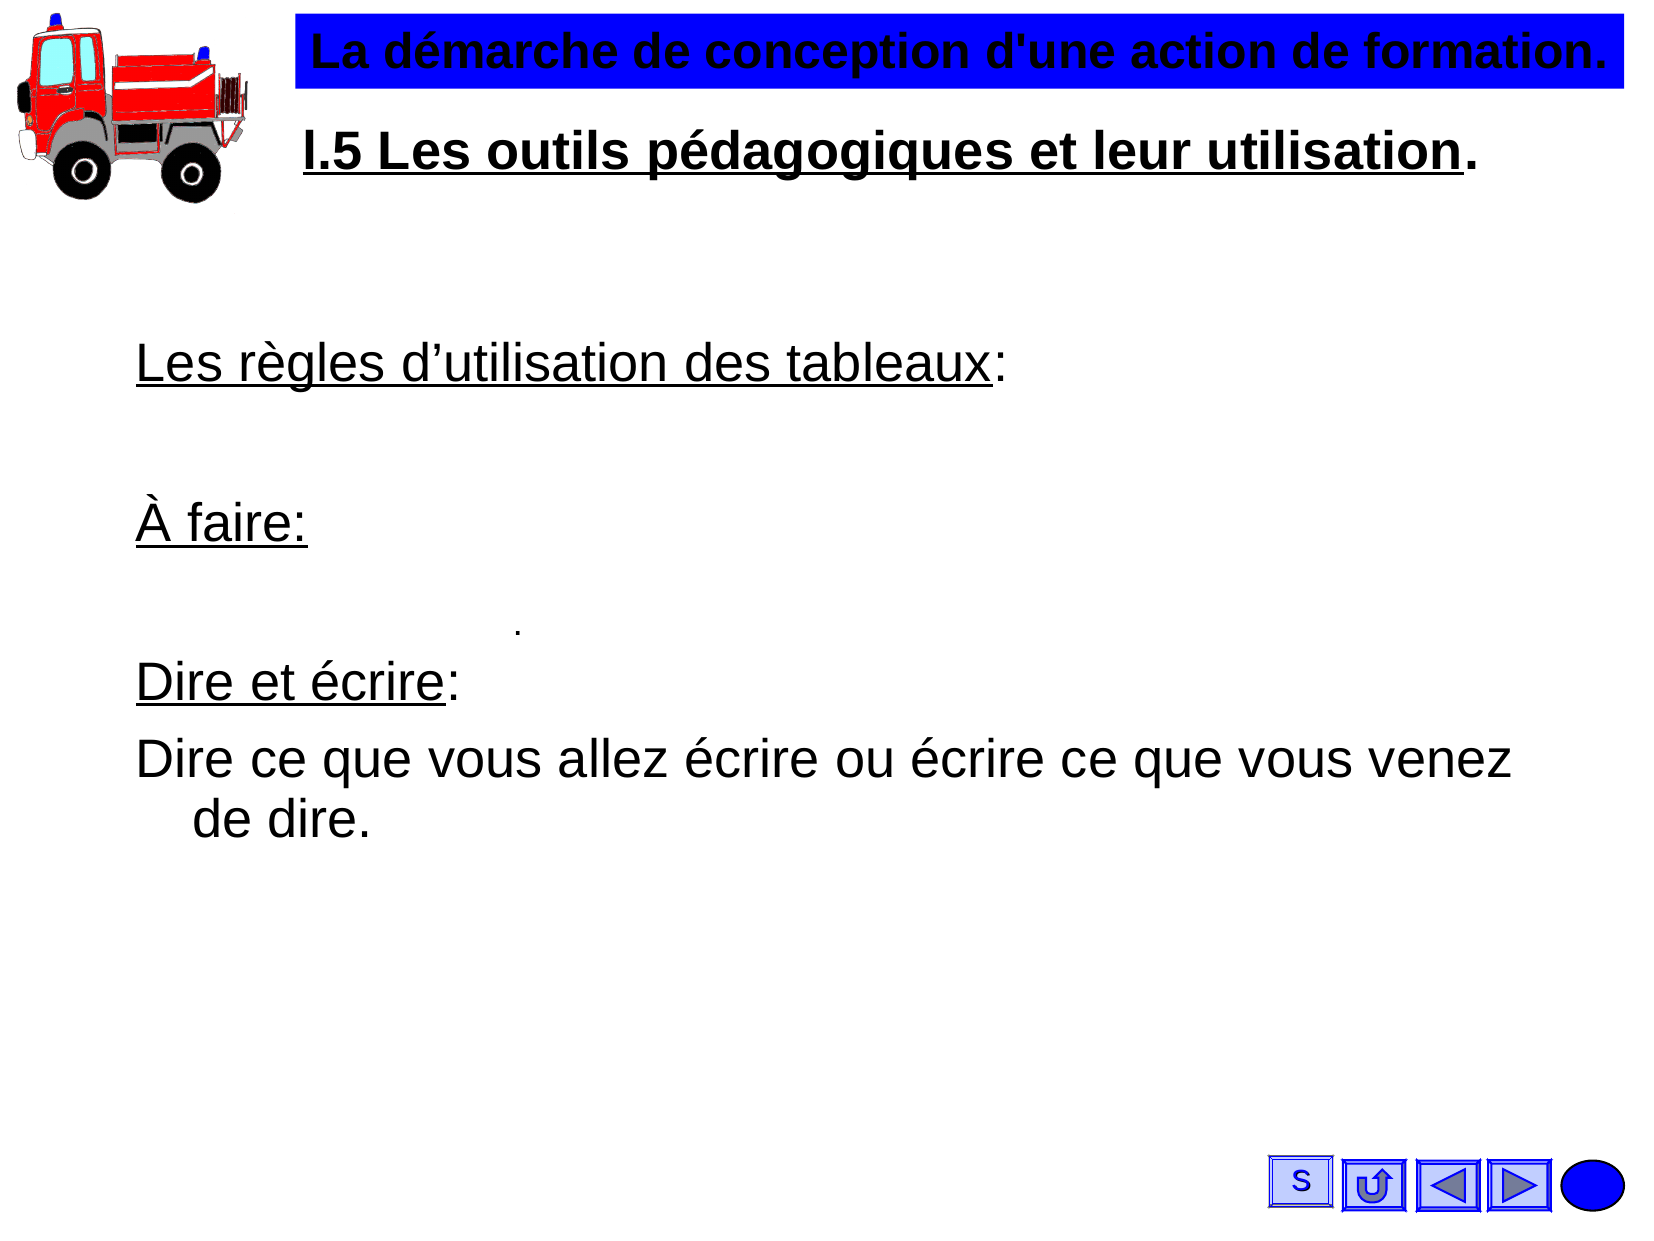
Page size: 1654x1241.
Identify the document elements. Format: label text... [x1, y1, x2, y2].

text_box Les règles d’utilisation des tableaux: À faire: Dire et écrire: Dire ce que vous allez écrire ou écrire ce que vous venez de dire. [121, 324, 1565, 967]
picture [8, 8, 257, 216]
text_box La démarche de conception d'une action de formation. [295, 13, 1625, 89]
text_box [1561, 1160, 1625, 1211]
text_box l.5 Les outils pédagogiques et leur utilisation. [287, 112, 1495, 189]
